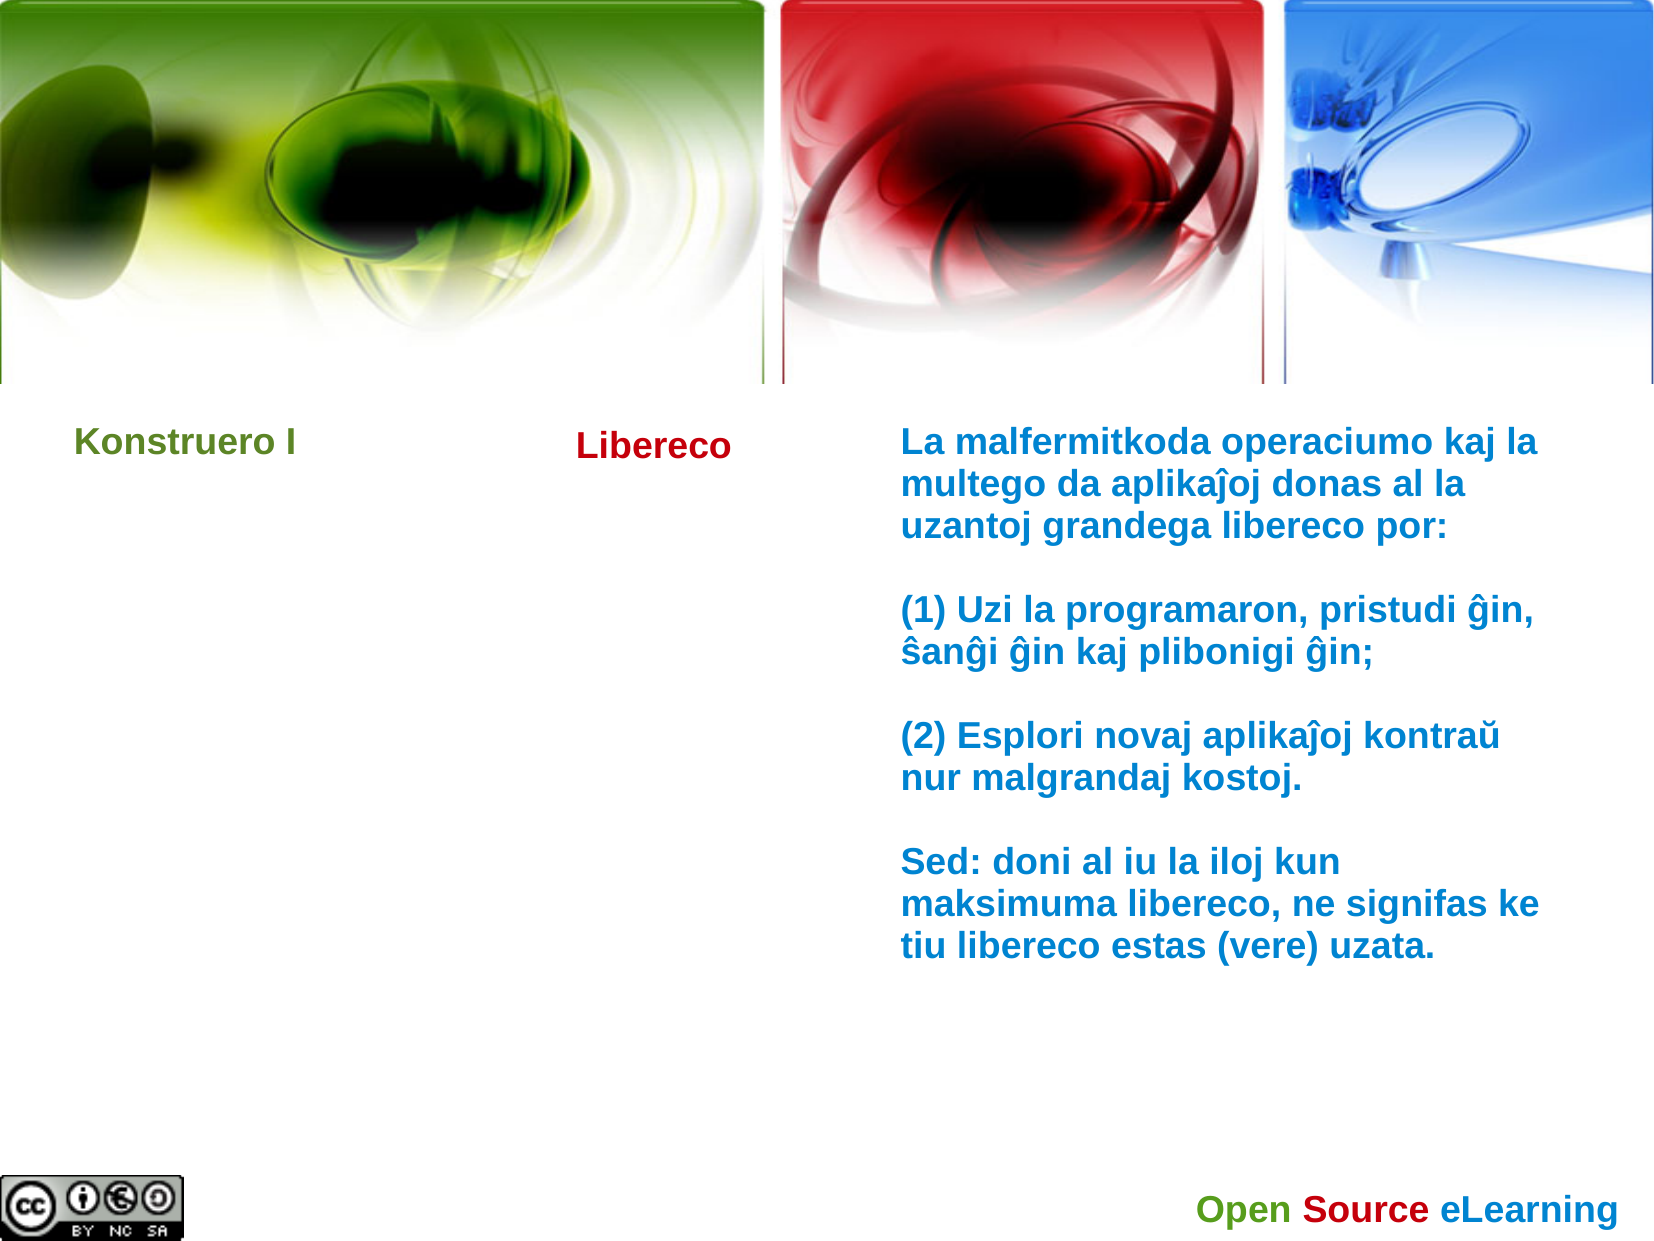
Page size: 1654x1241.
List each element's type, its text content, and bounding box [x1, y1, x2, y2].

text_box La malfermitkoda operaciumo kaj la multego da aplikaĵoj donas al la uzantoj grandega libereco por: (1) Uzi la programaron, pristudi ĝin, ŝanĝi ĝin kaj plibonigi ĝin; (2) Esplori novaj aplikaĵoj kontraŭ nur malgrandaj kostoj. Sed: doni al iu la iloj kun maksimuma libereco, ne signifas ke tiu libereco estas (vere) uzata. [885, 413, 1574, 975]
picture [0, 0, 1654, 384]
text_box Konstruero I [59, 413, 591, 471]
text_box Open Source eLearning [1181, 1181, 1654, 1238]
picture [0, 1175, 184, 1241]
text_box Libereco [561, 416, 885, 474]
